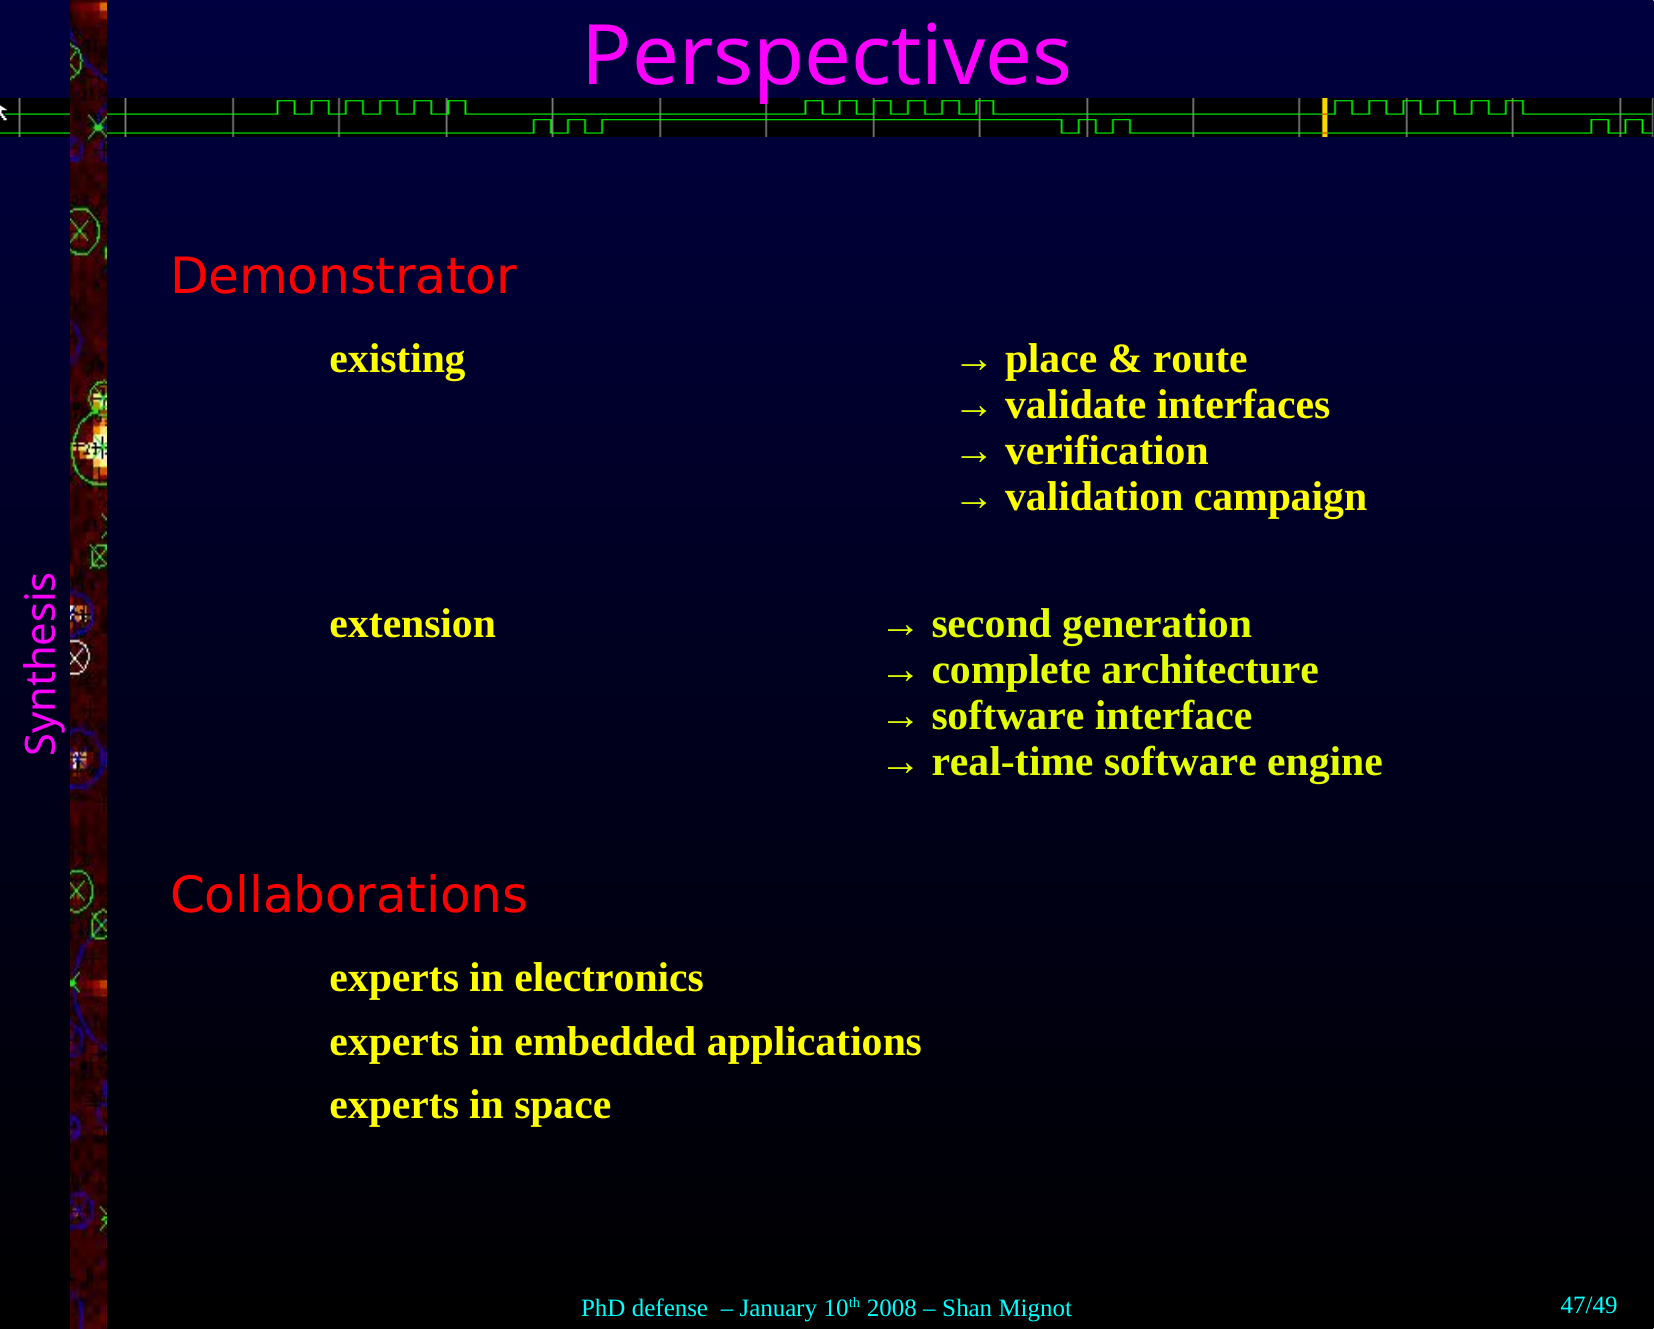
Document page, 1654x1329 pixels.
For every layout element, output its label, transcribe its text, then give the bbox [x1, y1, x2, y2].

text_box <number>/49 [1521, 1273, 1654, 1329]
list Demonstrator existing → place & route → validate interfaces → verification → validation campaign extension → second generation → complete architecture → software interface → real-time software engine Collaborations experts in electronics experts in embedded applications experts in space [152, 247, 1609, 1273]
title Perspectives [137, 0, 1534, 163]
title Synthesis [0, 0, 137, 1329]
text_box PhD defense – January 10th 2008 – Shan Mignot [75, 1251, 1579, 1329]
picture [1534, 98, 1654, 137]
